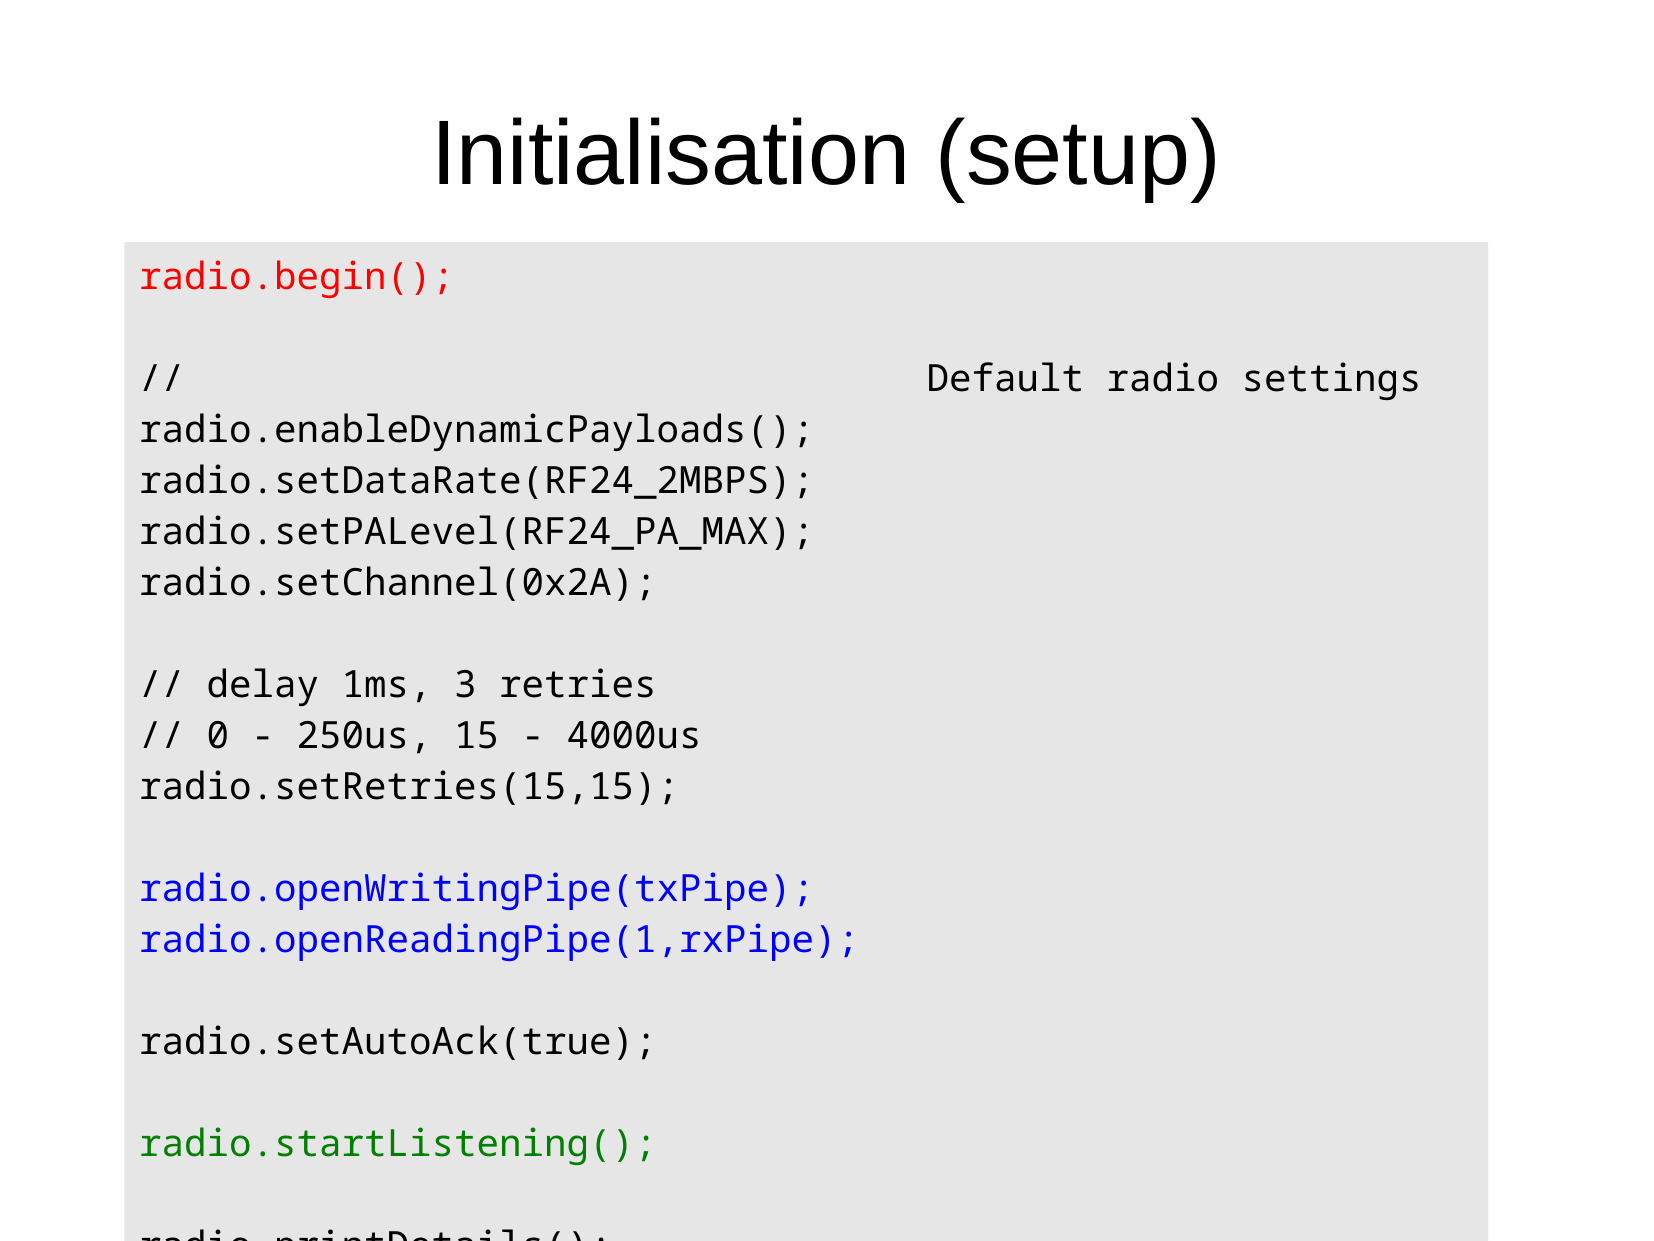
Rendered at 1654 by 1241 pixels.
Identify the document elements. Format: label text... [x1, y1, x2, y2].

text_box radio.begin(); // Default radio settings radio.enableDynamicPayloads(); radio.setDataRate(RF24_2MBPS); radio.setPALevel(RF24_PA_MAX); radio.setChannel(0x2A); // delay 1ms, 3 retries // 0 - 250us, 15 - 4000us radio.setRetries(15,15); radio.openWritingPipe(txPipe); radio.openReadingPipe(1,rxPipe); radio.setAutoAck(true); radio.startListening(); radio.printDetails(); [124, 257, 1489, 1171]
title Initialisation (setup) [82, 49, 1571, 257]
